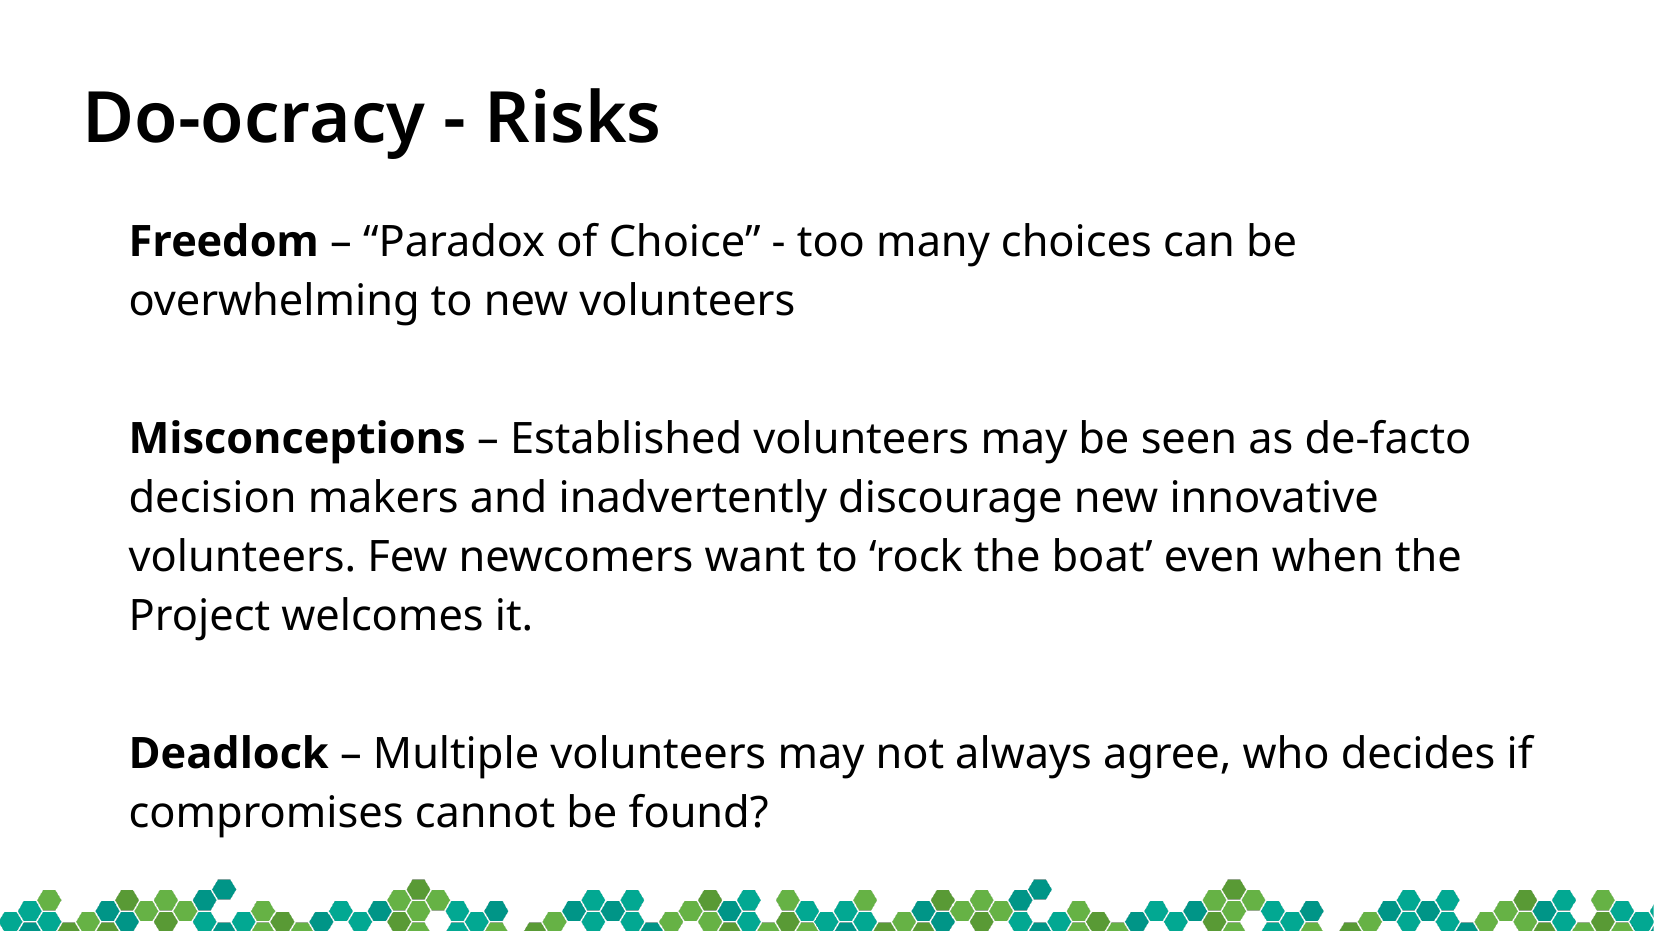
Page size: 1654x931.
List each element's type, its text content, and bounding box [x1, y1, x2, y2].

picture [0, 871, 1654, 931]
title Do-ocracy - Risks [82, 37, 1571, 193]
list Freedom – “Paradox of Choice” - too many choices can be overwhelming to new volunteers Misconceptions – Established volunteers may be seen as de-facto decision makers and inadvertently discourage new innovative volunteers. Few newcomers want to ‘rock the boat’ even when the Project welcomes it. Deadlock – Multiple volunteers may not always agree, who decides if compromises cannot be found? [82, 210, 1571, 849]
